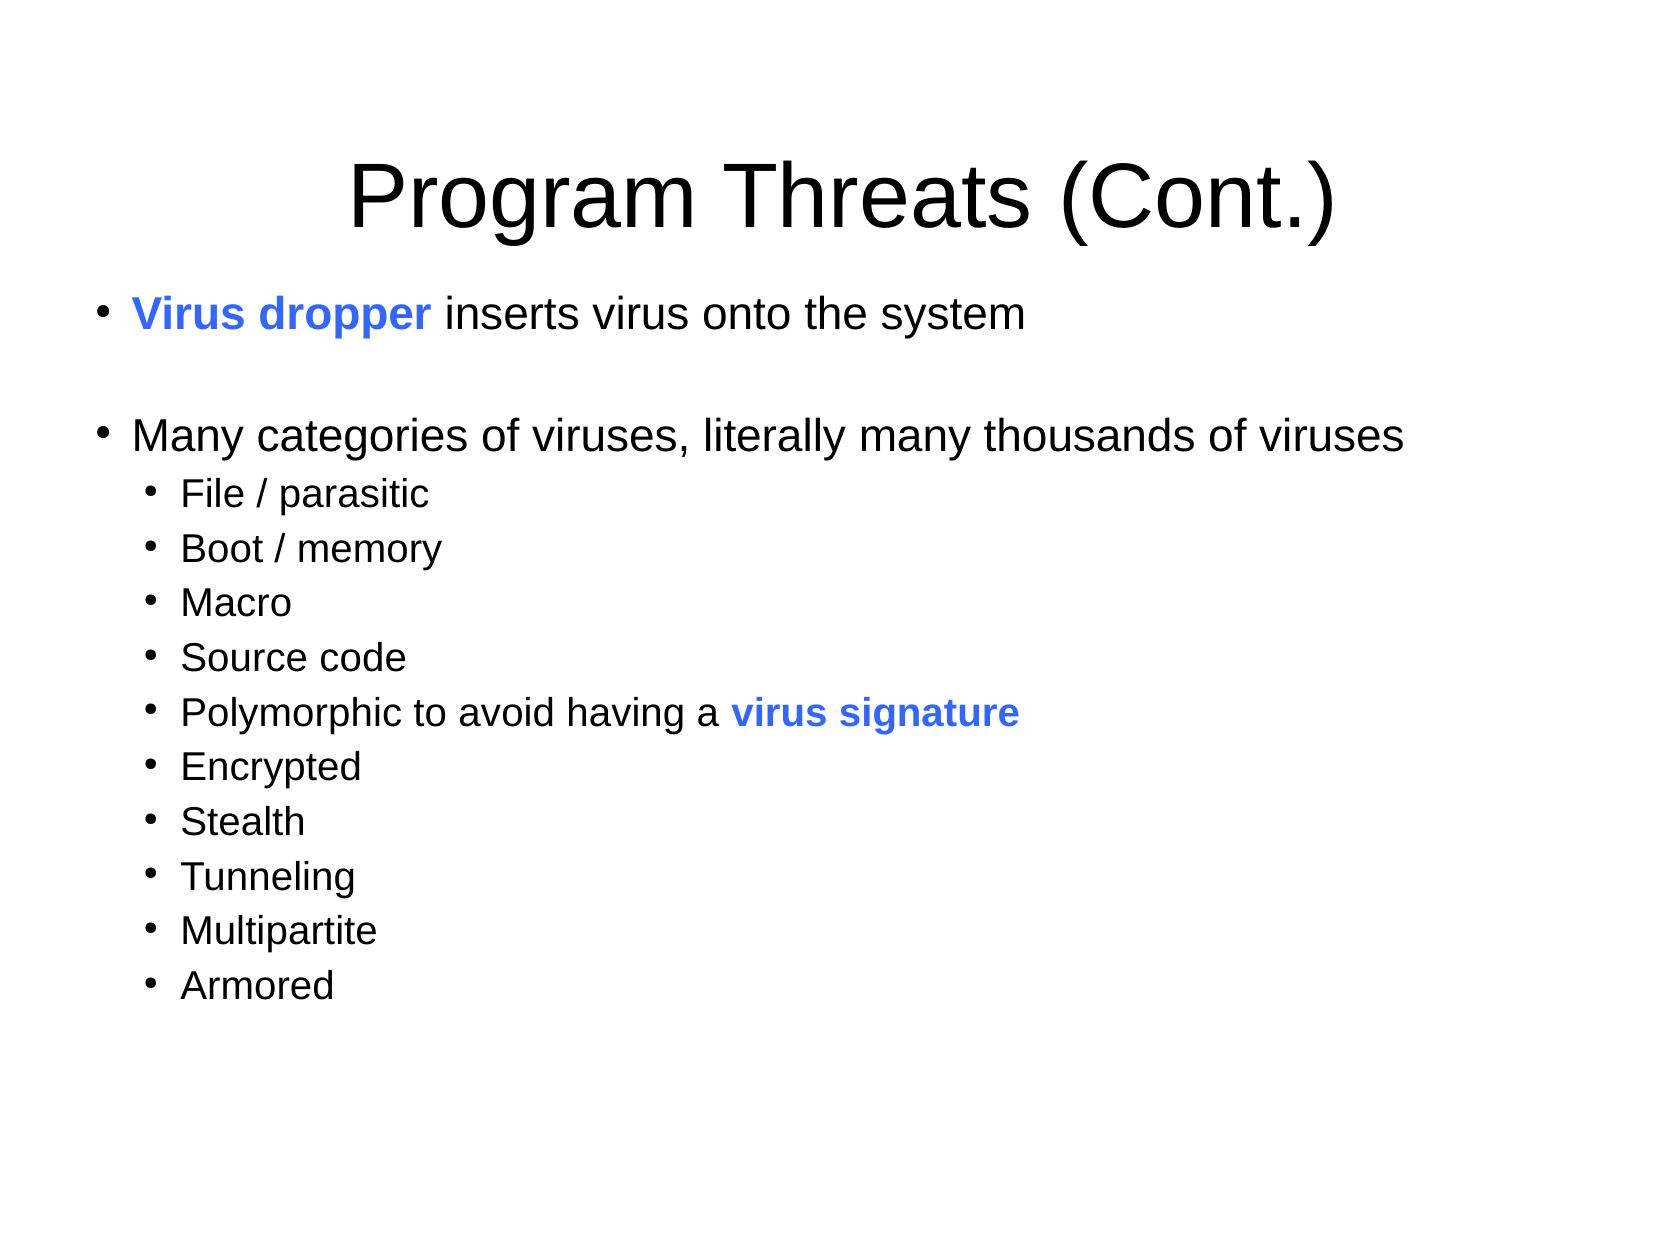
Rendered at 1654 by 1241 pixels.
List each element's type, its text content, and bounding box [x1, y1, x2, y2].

list Virus dropper inserts virus onto the system Many categories of viruses, literally many thousands of viruses File / parasitic Boot / memory Macro Source code Polymorphic to avoid having a virus signature Encrypted Stealth Tunneling Multipartite Armored [82, 290, 1571, 1010]
title Program Threats (Cont.) [82, 49, 1571, 257]
